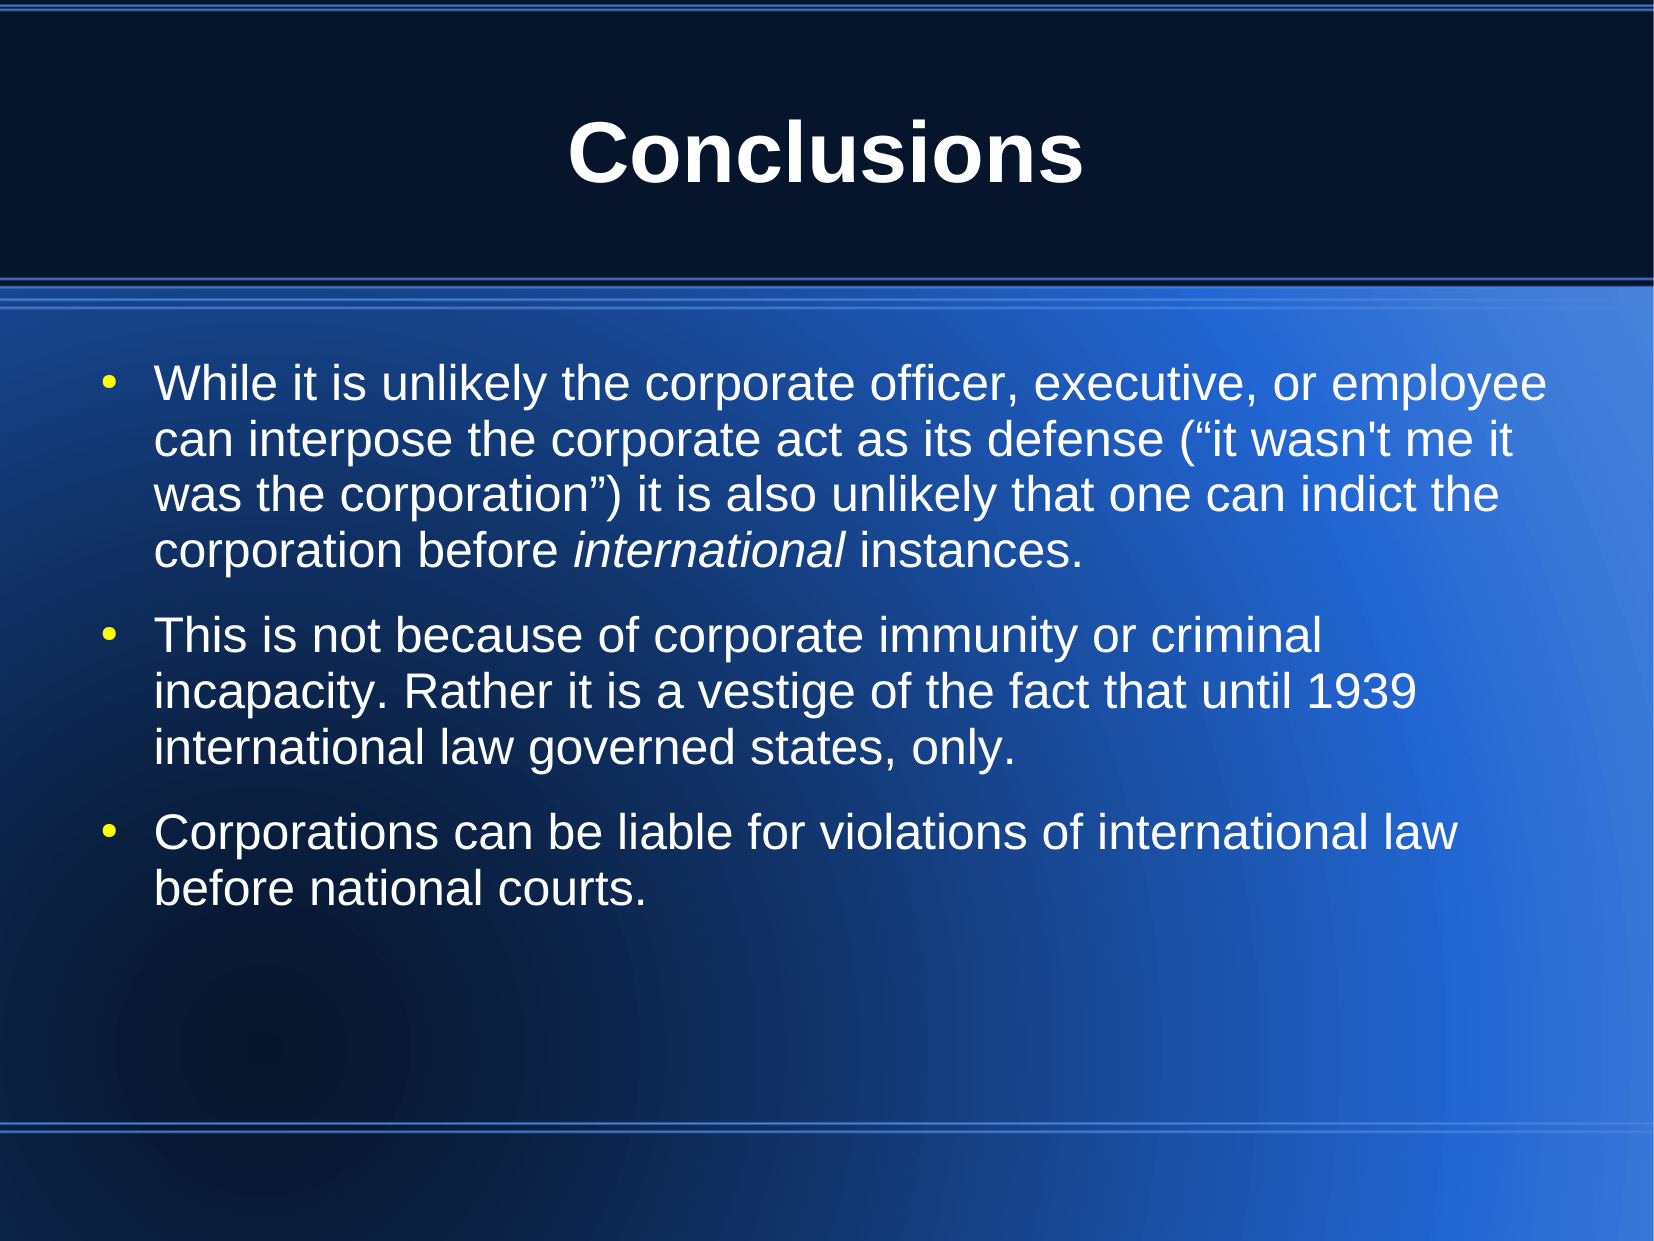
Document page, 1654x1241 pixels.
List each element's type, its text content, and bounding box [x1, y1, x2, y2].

picture [0, 0, 1654, 1241]
list While it is unlikely the corporate officer, executive, or employee can interpose the corporate act as its defense (“it wasn't me it was the corporation”) it is also unlikely that one can indict the corporation before international instances. This is not because of corporate immunity or criminal incapacity. Rather it is a vestige of the fact that until 1939 international law governed states, only. Corporations can be liable for violations of international law before national courts. [82, 355, 1571, 1058]
title Conclusions [82, 49, 1571, 257]
